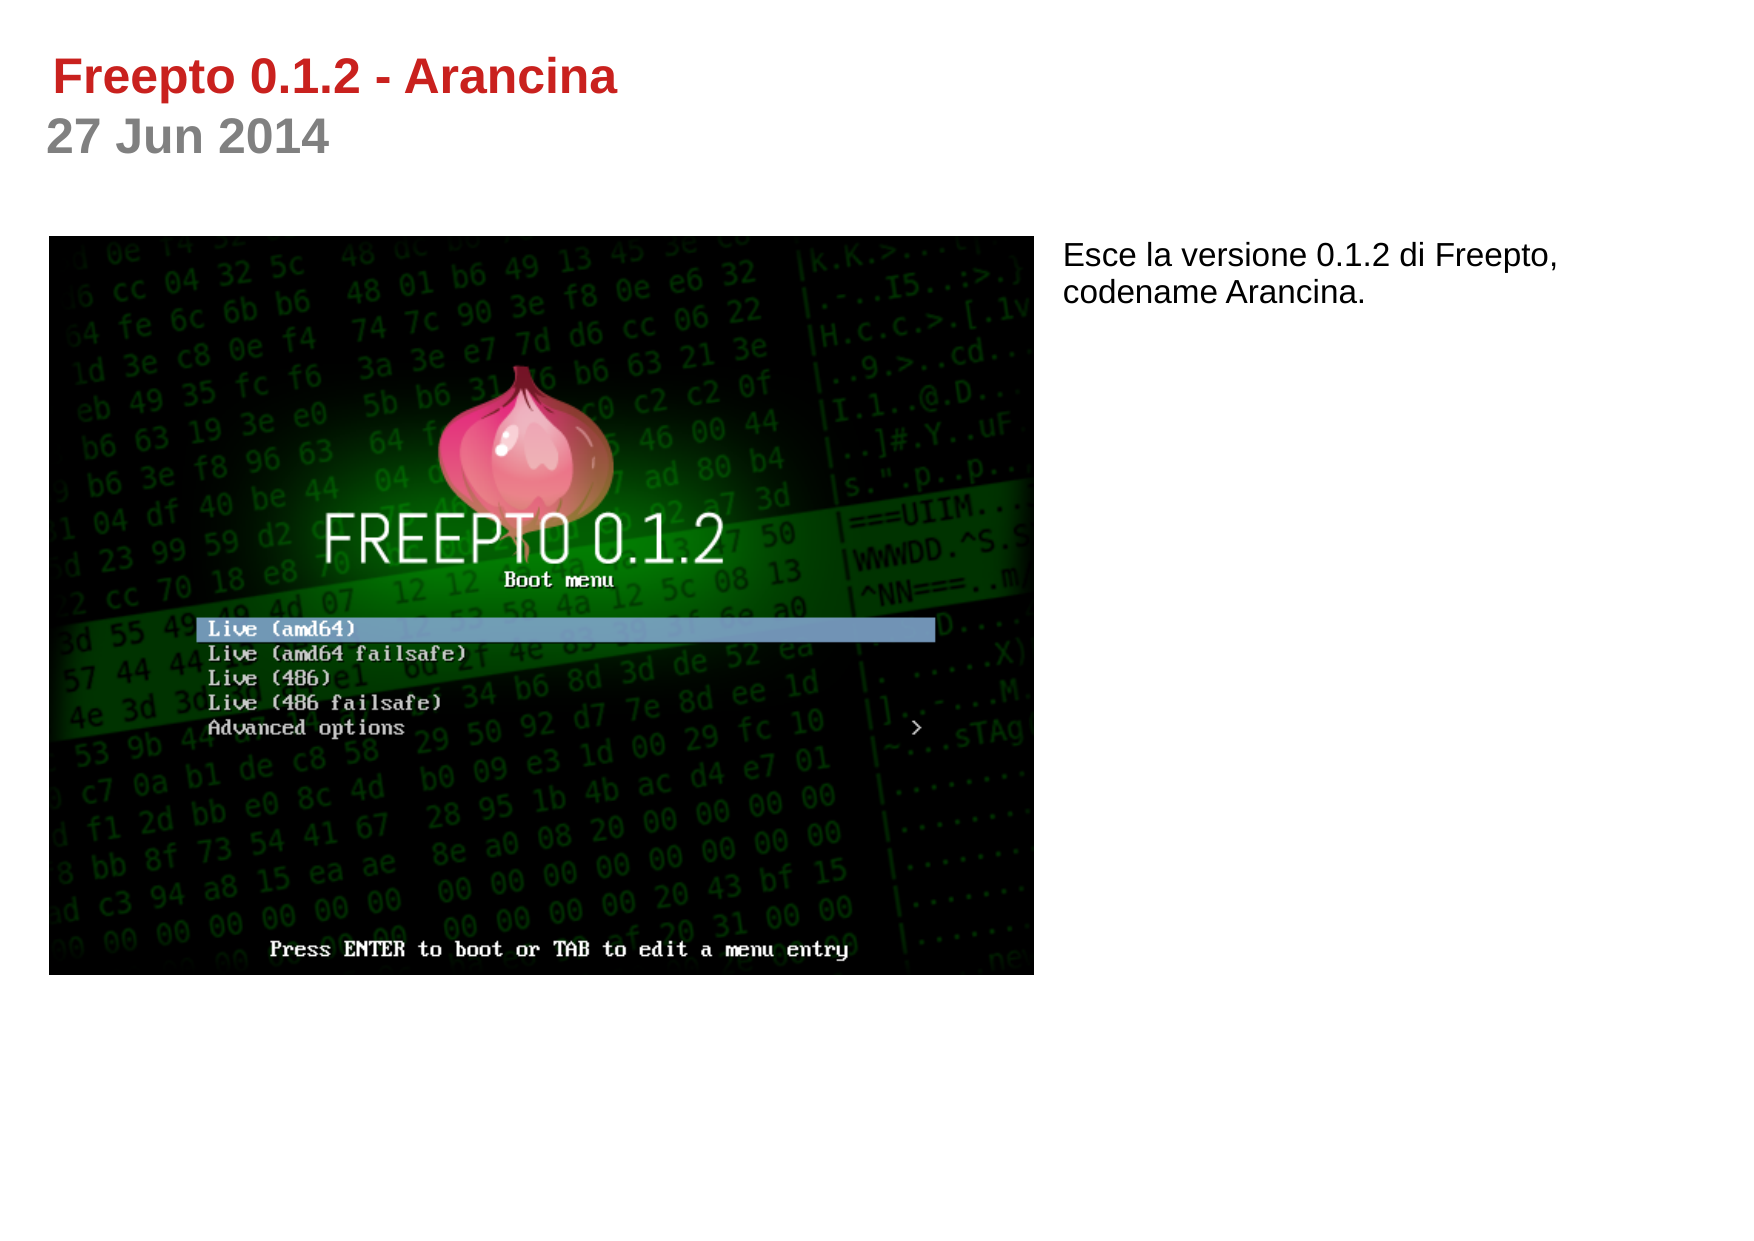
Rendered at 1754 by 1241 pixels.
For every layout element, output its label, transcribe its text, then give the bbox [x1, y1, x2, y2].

text_box 27 Jun 2014 [31, 101, 768, 178]
subtitle Esce la versione 0.1.2 di Freepto, codename Arancina. [1062, 236, 1692, 1182]
picture [49, 236, 1034, 975]
title Freepto 0.1.2 - Arancina [52, 39, 1713, 114]
